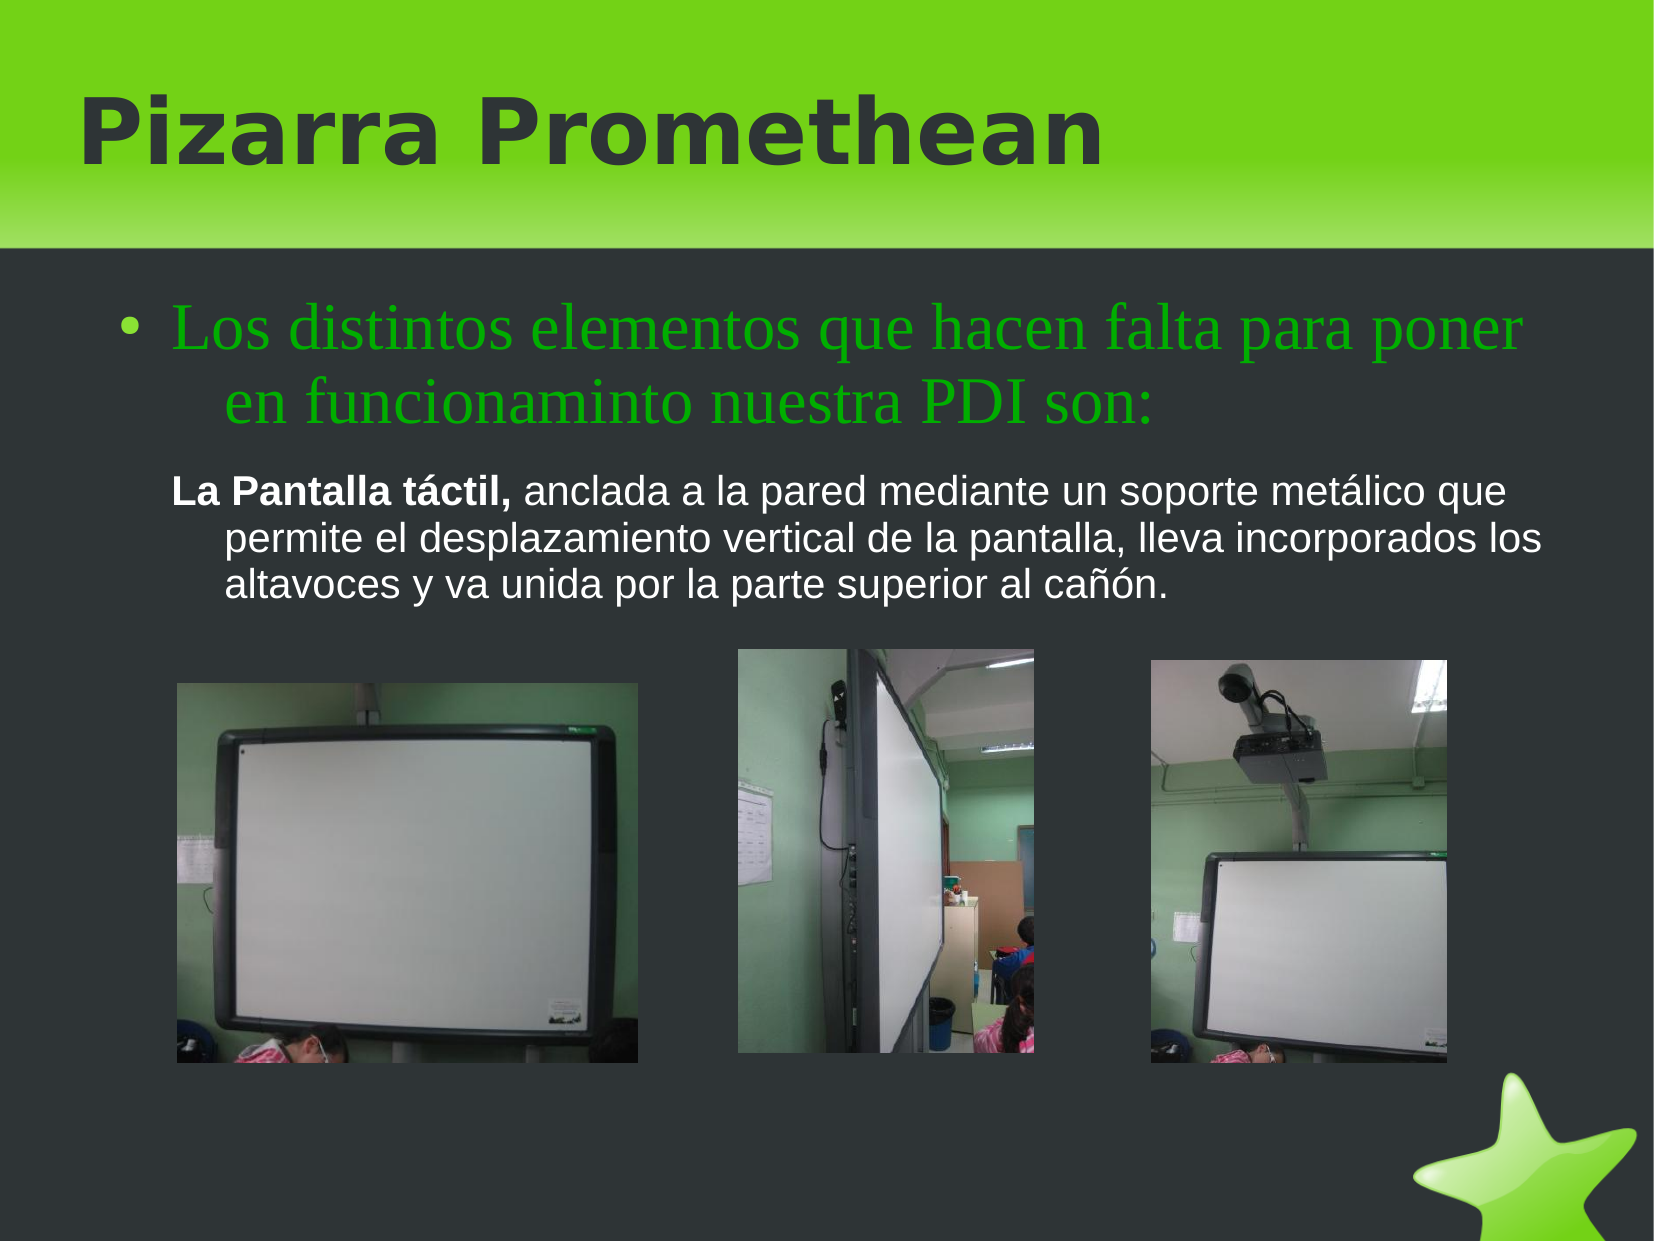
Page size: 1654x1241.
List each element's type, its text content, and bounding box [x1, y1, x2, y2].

list Los distintos elementos que hacen falta para poner en funcionaminto nuestra PDI son: La Pantalla táctil, anclada a la pared mediante un soporte metálico que permite el desplazamiento vertical de la pantalla, lleva incorporados los altavoces y va unida por la parte superior al cañón. [82, 290, 1571, 1094]
title Pizarra Promethean [76, 36, 1565, 229]
picture [0, 0, 1654, 1241]
